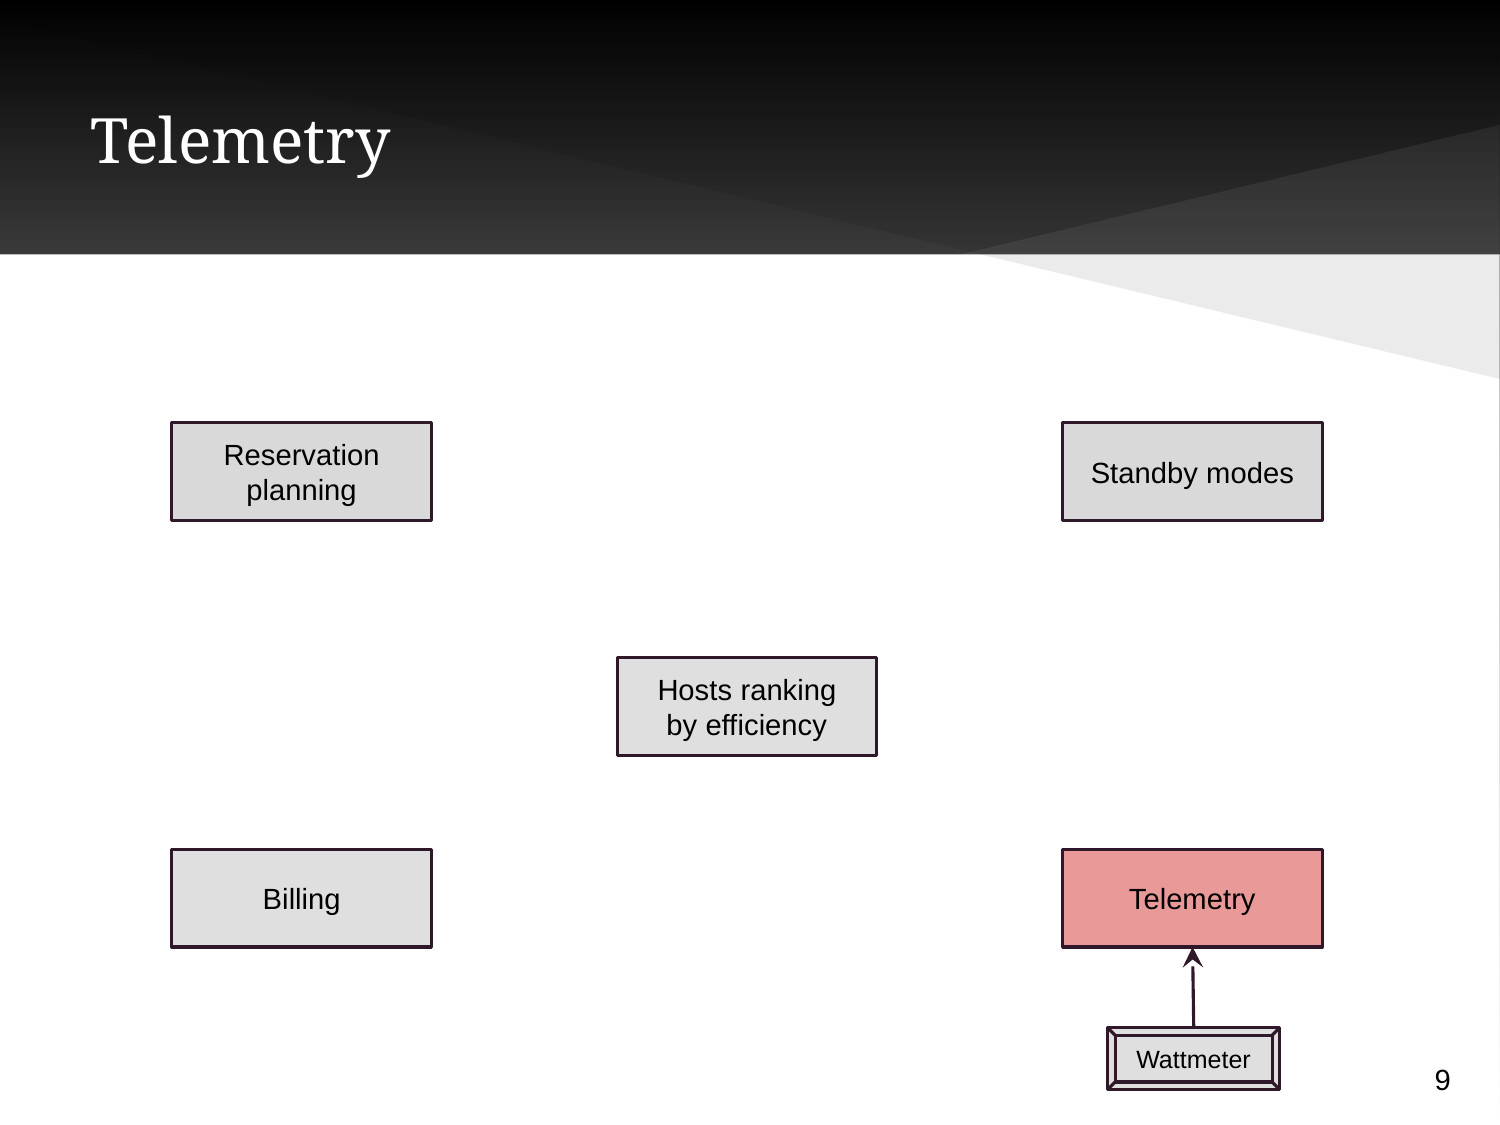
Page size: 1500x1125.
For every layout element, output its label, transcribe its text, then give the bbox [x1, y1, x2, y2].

text_box Billing [171, 849, 432, 948]
text_box Reservation planning [171, 422, 432, 521]
title Telemetry [75, 45, 1425, 233]
text_box Hosts ranking by efficiency [617, 657, 877, 756]
text_box Standby modes [1062, 422, 1323, 521]
text_box 9 [1419, 1046, 1471, 1097]
text_box Wattmeter [1107, 1027, 1280, 1090]
text_box Telemetry [1062, 849, 1323, 948]
